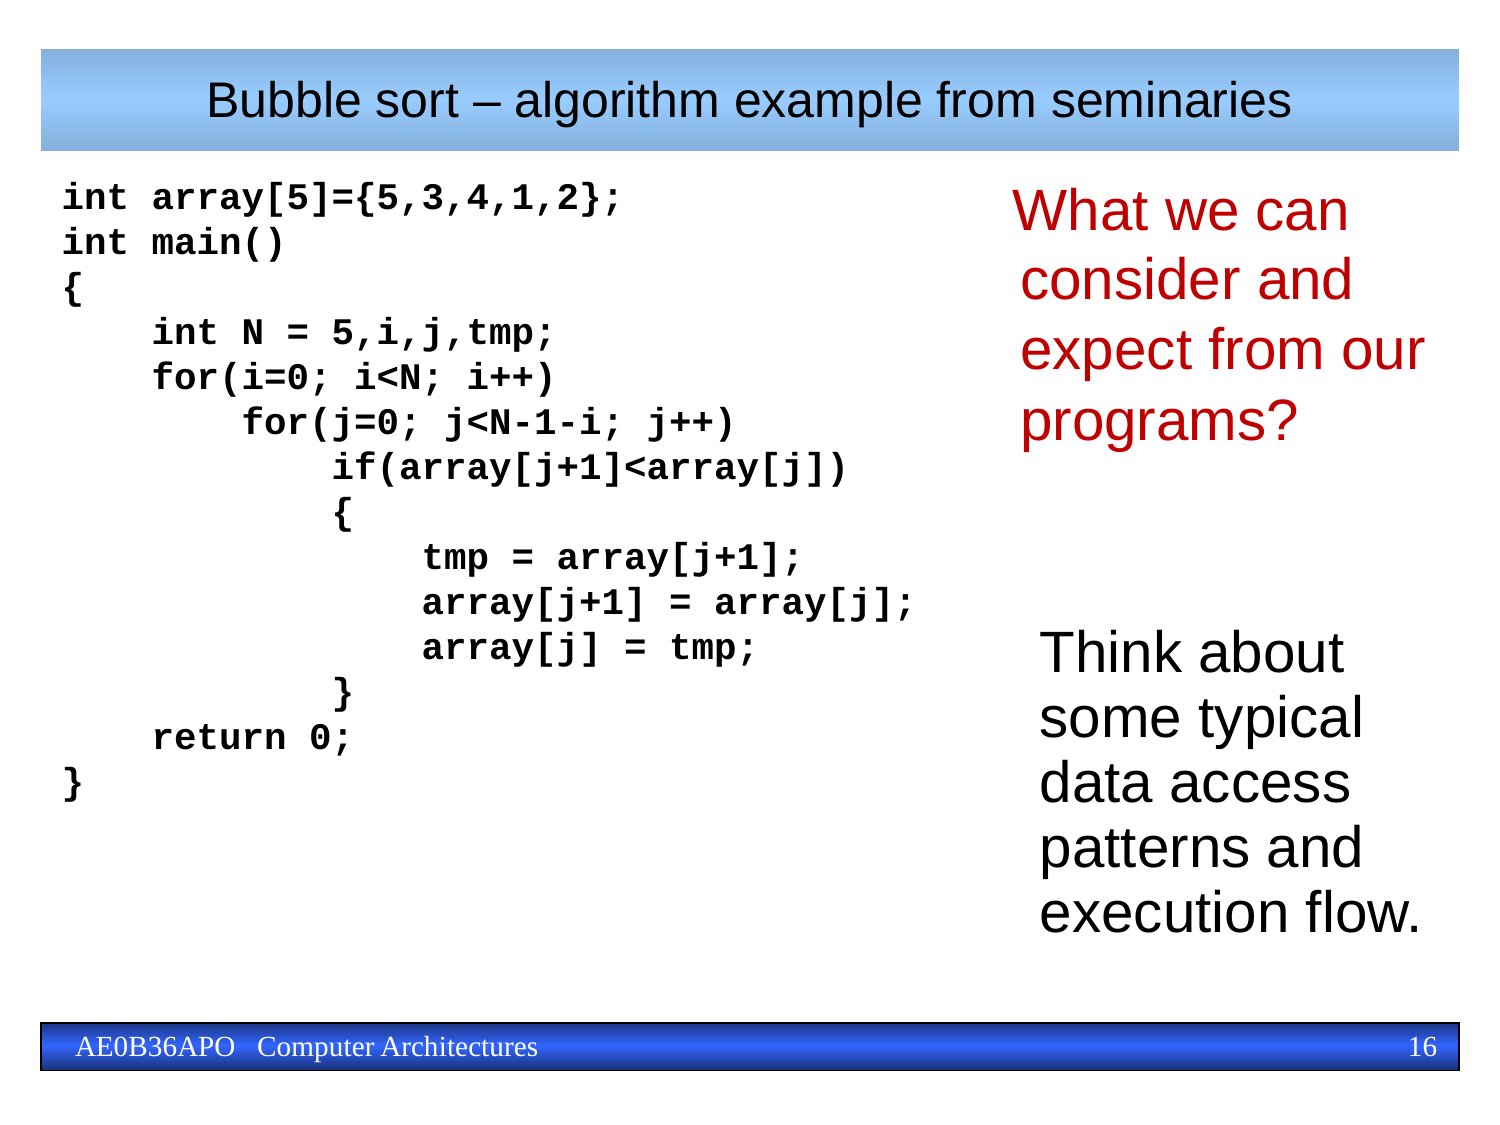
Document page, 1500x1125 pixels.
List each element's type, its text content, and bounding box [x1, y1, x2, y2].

text_box What we can consider and expect from our programs? [949, 164, 1465, 528]
text_box int array[5]={5,3,4,1,2}; int main() { int N = 5,i,j,tmp; for(i=0; i<N; i++) for(j=0; j<N-1-i; j++) if(array[j+1]<array[j]) { tmp = array[j+1]; array[j+1] = array[j]; array[j] = tmp; } return 0; } [46, 164, 963, 810]
text_box Think about some typical data access patterns and execution flow. [1024, 612, 1450, 953]
title Bubble sort – algorithm example from seminaries [41, 49, 1459, 151]
